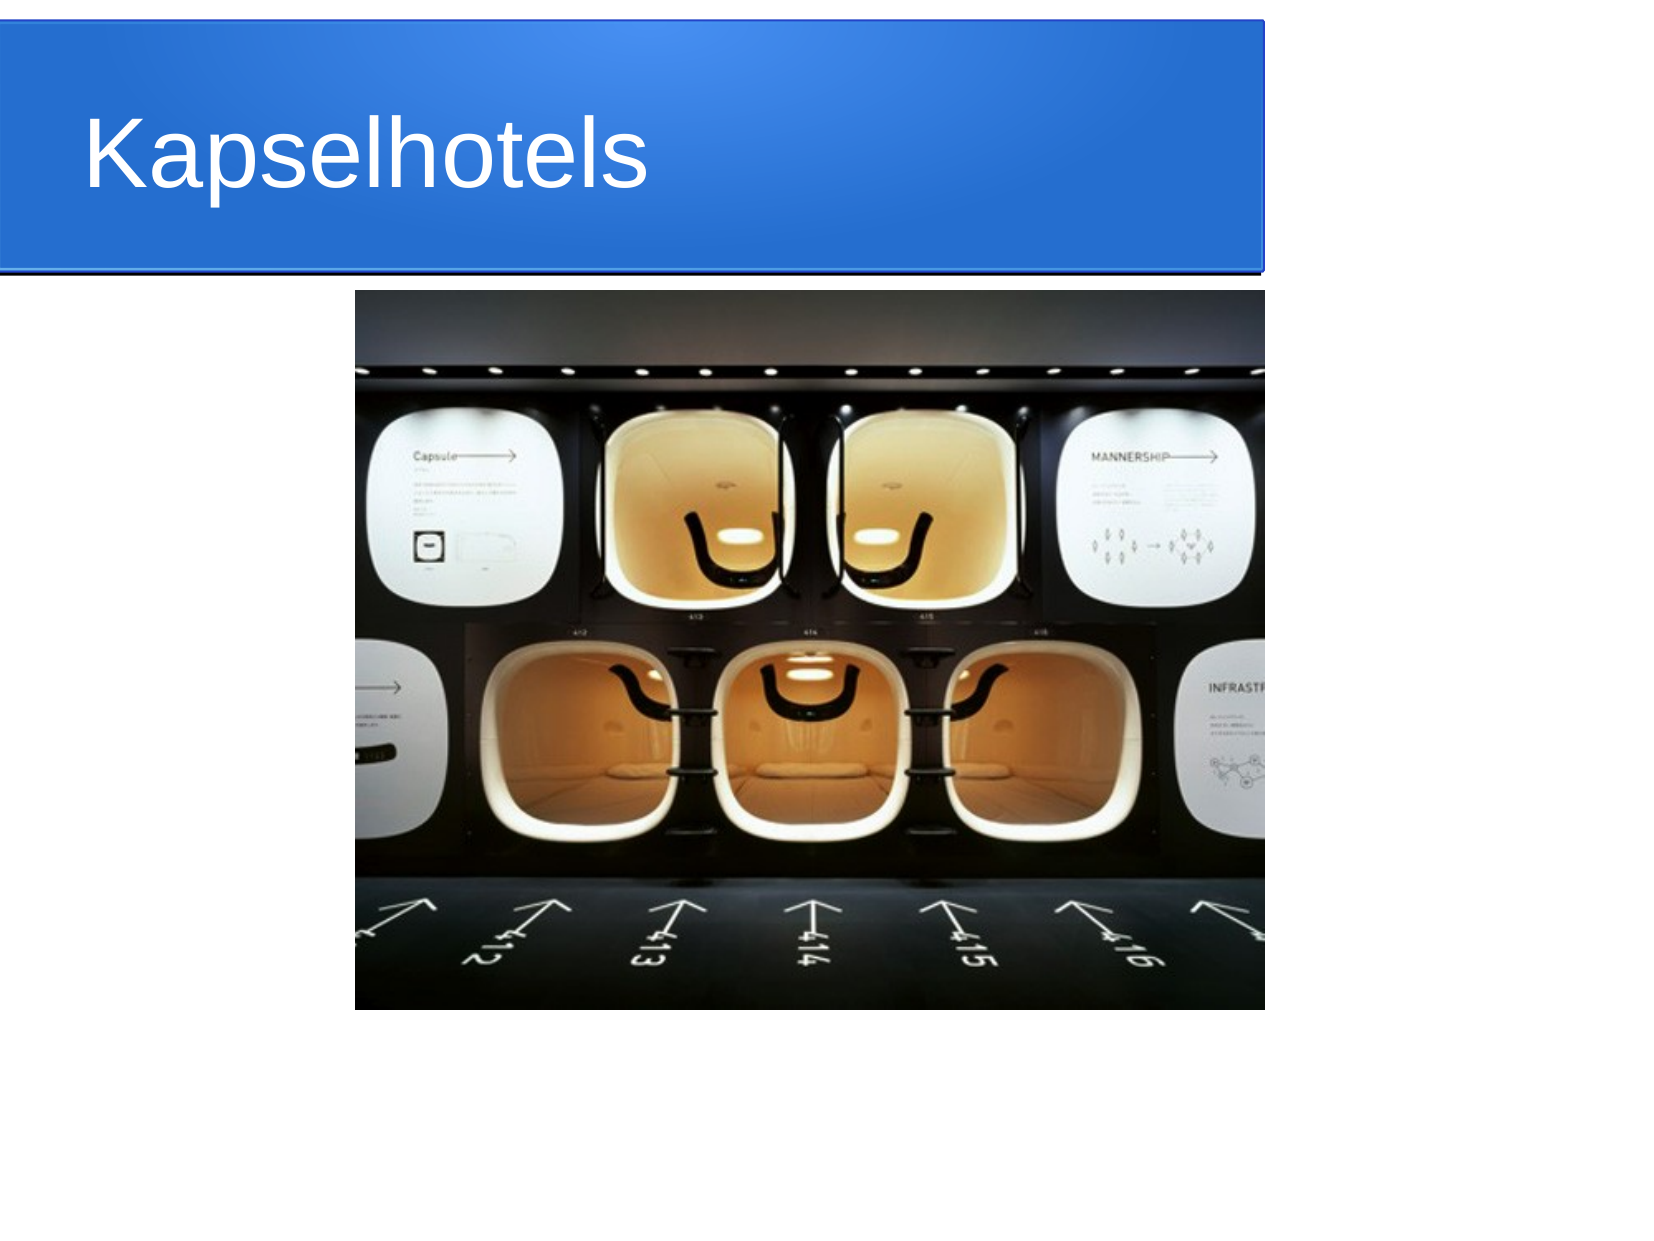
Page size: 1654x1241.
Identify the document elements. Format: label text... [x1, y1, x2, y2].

title Kapselhotels [82, 49, 1250, 257]
picture [355, 290, 1265, 1010]
